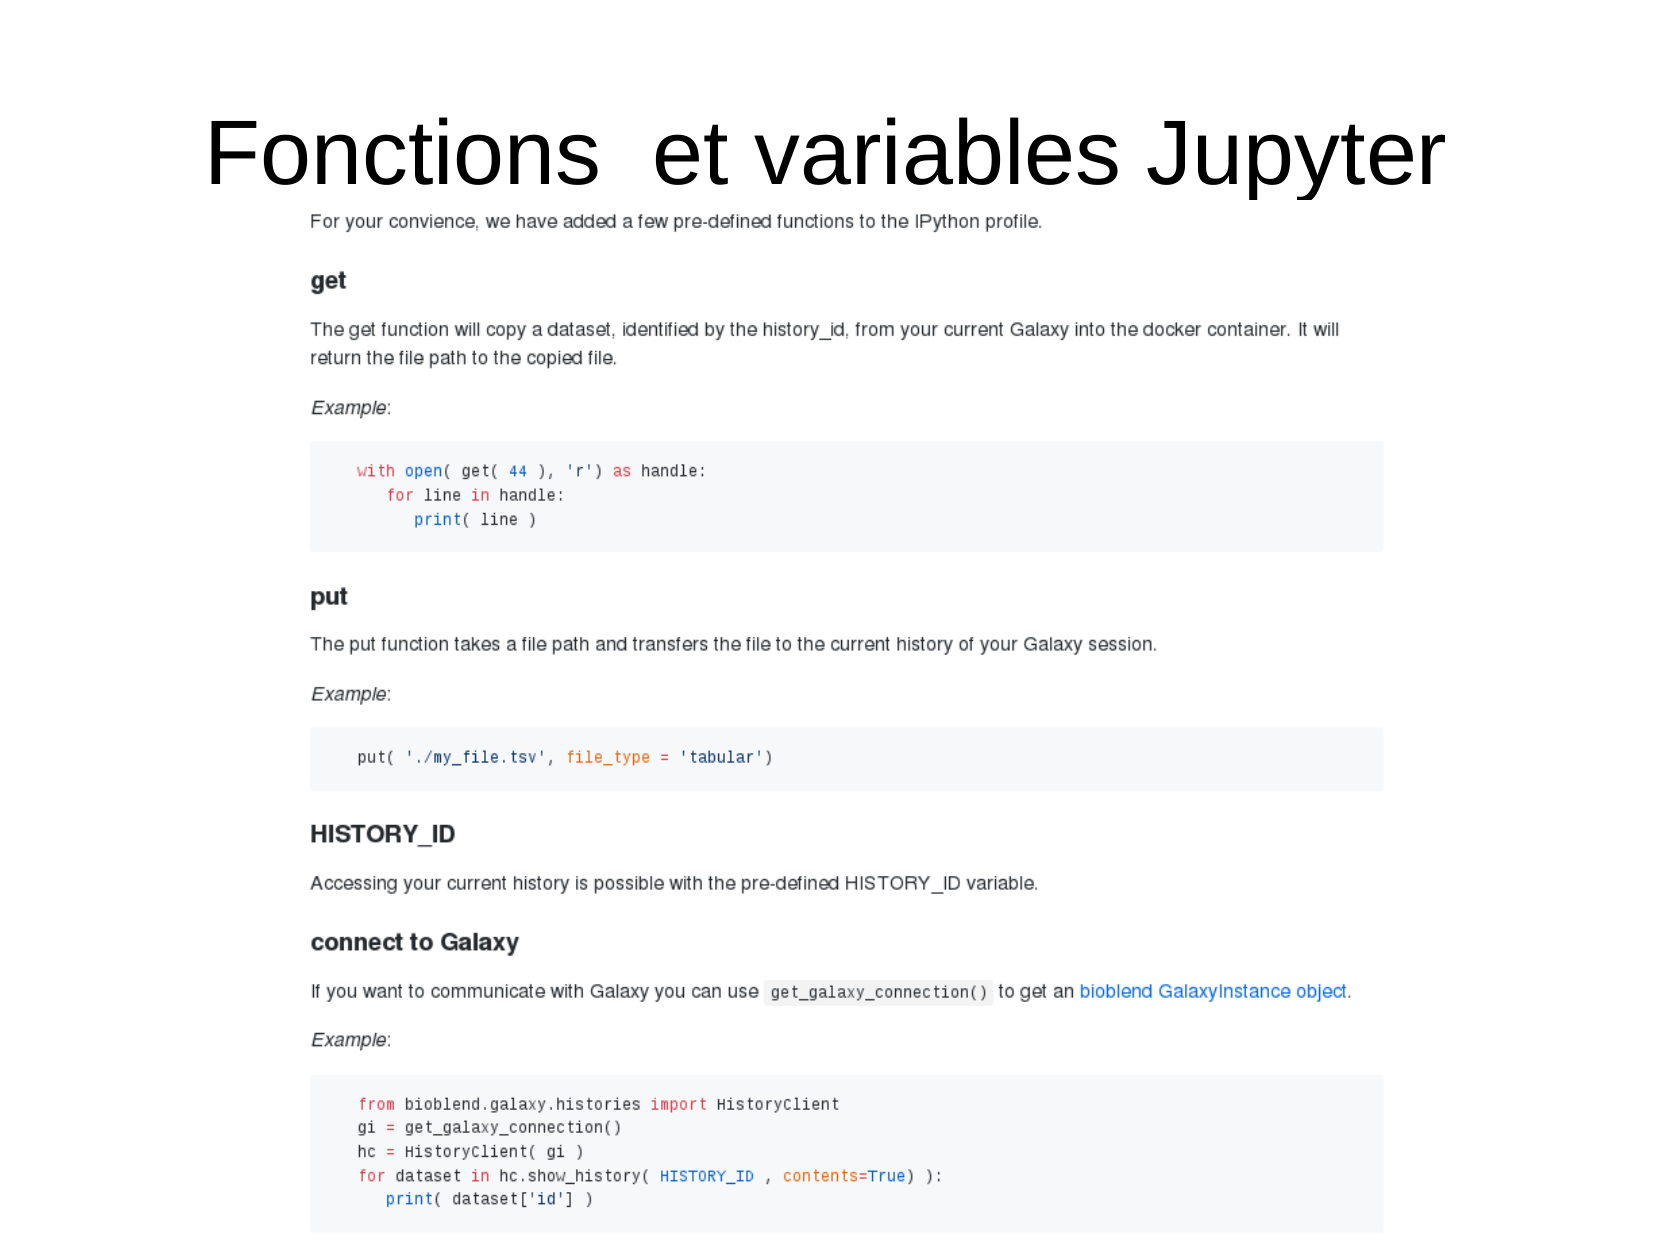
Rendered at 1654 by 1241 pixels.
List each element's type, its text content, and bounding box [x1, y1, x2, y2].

picture [259, 200, 1423, 1241]
title Fonctions et variables Jupyter [82, 49, 1571, 257]
